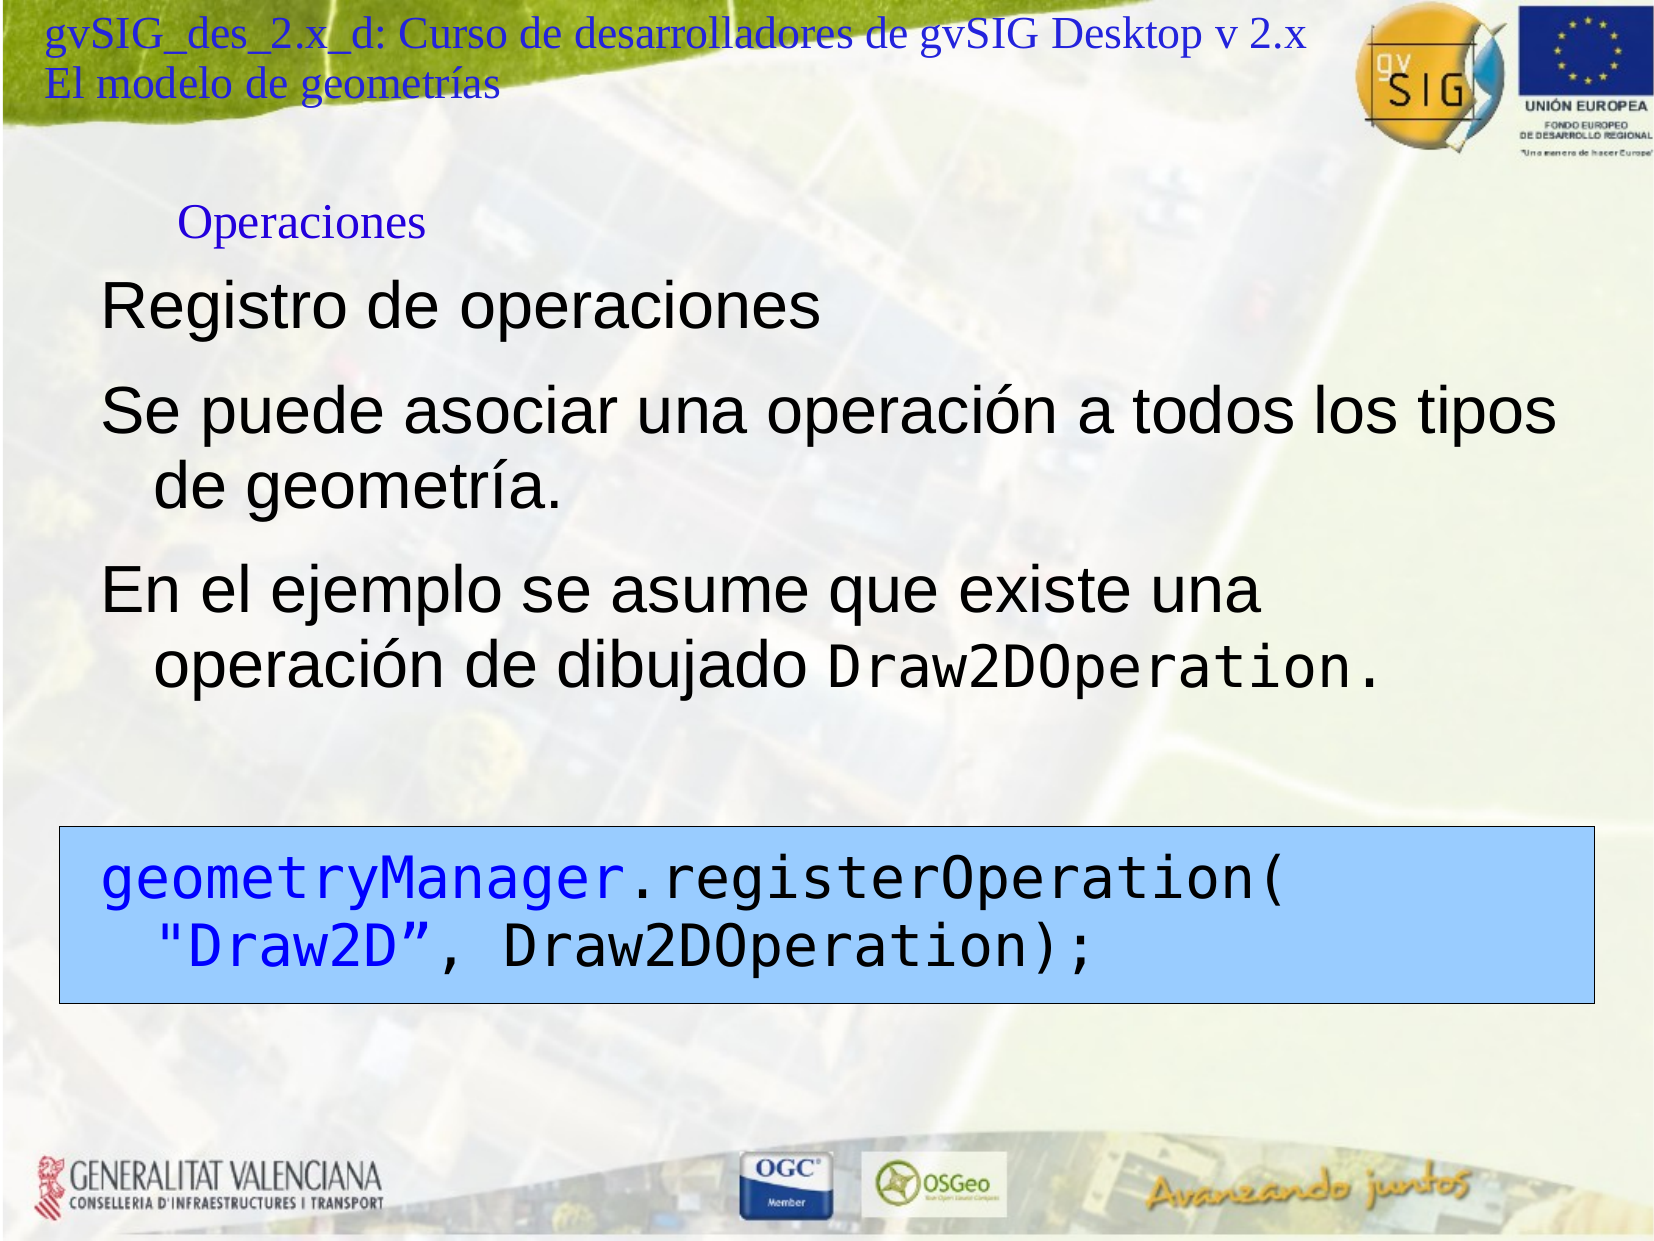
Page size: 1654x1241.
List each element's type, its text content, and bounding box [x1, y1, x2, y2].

text_box [59, 826, 1595, 1004]
list geometryManager.registerOperation( "Draw2D”, Draw2DOperation); [82, 844, 1572, 1241]
list Registro de operaciones Se puede asociar una operación a todos los tipos de geometría. En el ejemplo se asume que existe una operación de dibujado Draw2DOperation. [82, 268, 1571, 702]
title Operaciones [177, 95, 1329, 347]
picture [2, 0, 1654, 1241]
